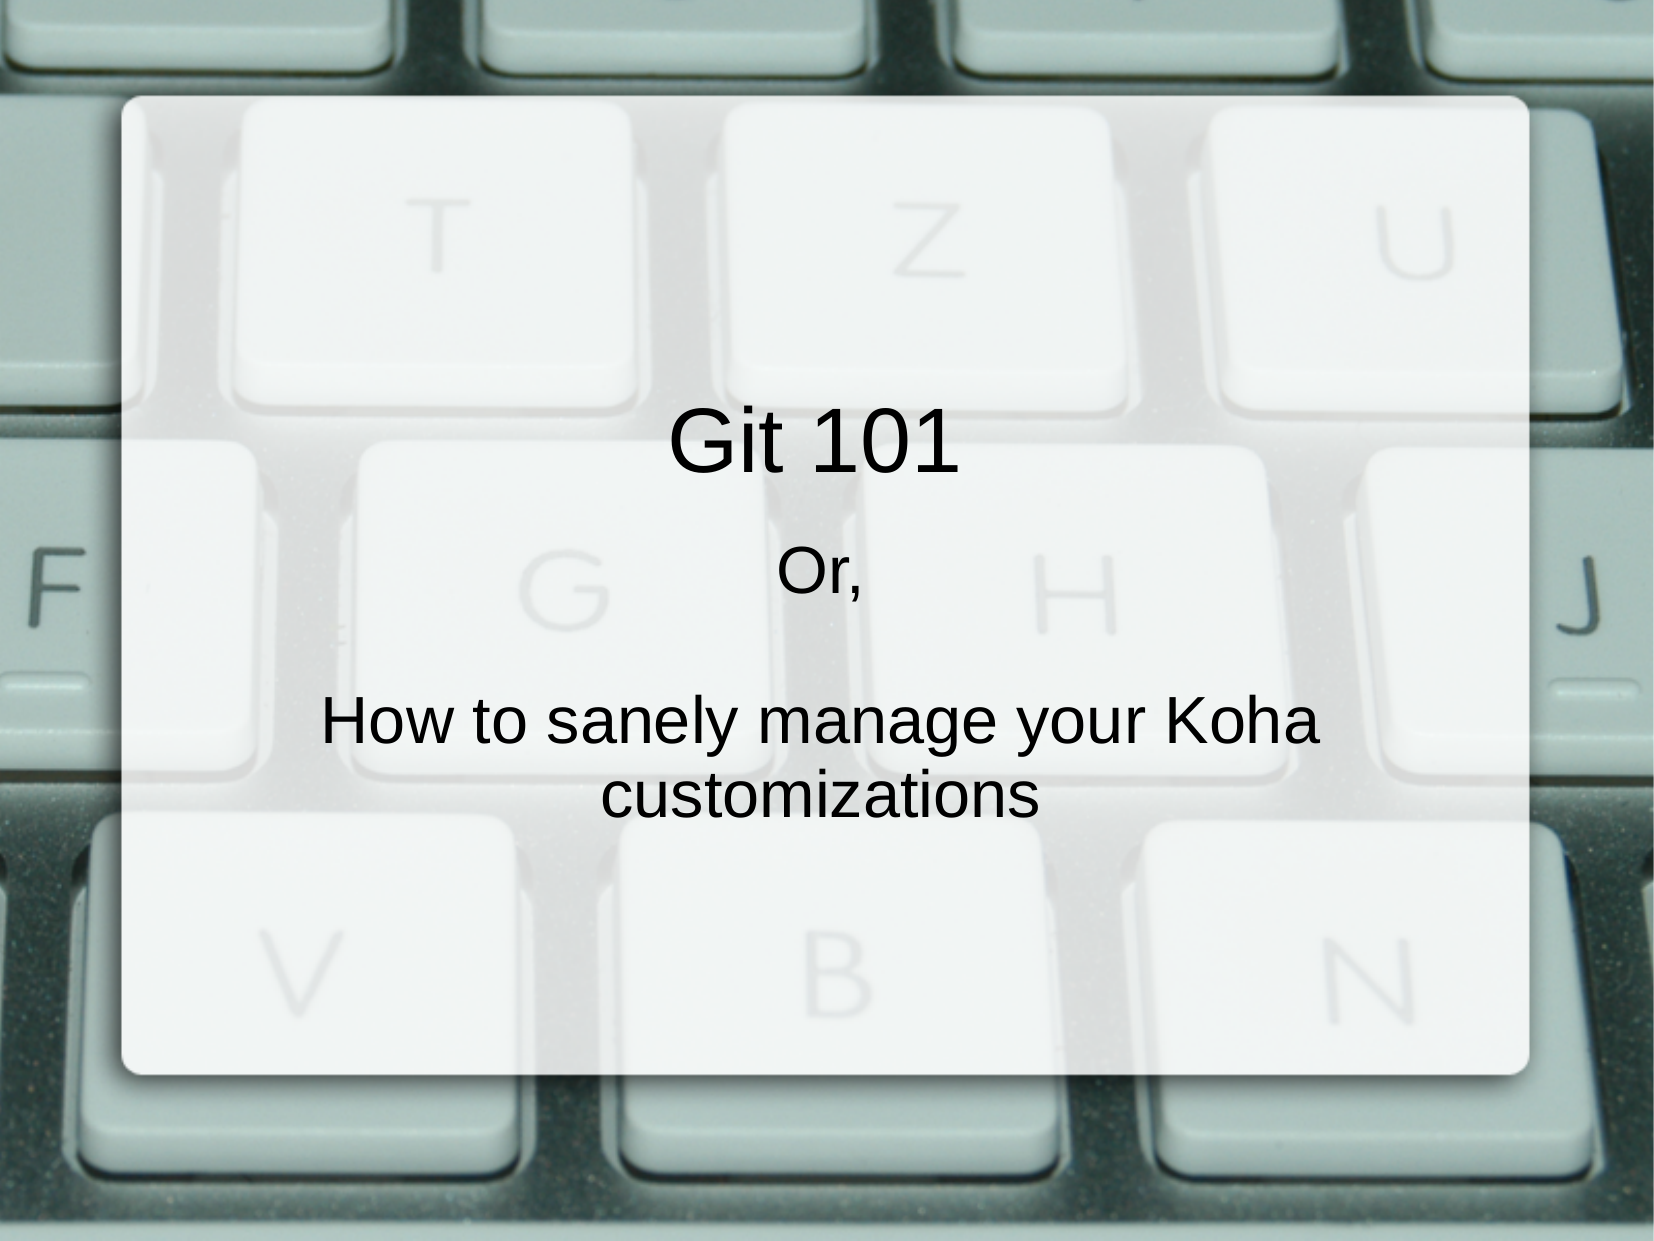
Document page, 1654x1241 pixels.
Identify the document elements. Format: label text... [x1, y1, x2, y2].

subtitle Or, How to sanely manage your Koha customizations [135, 117, 1506, 1173]
picture [0, 0, 1654, 1241]
title Git 101 [129, 337, 135, 545]
